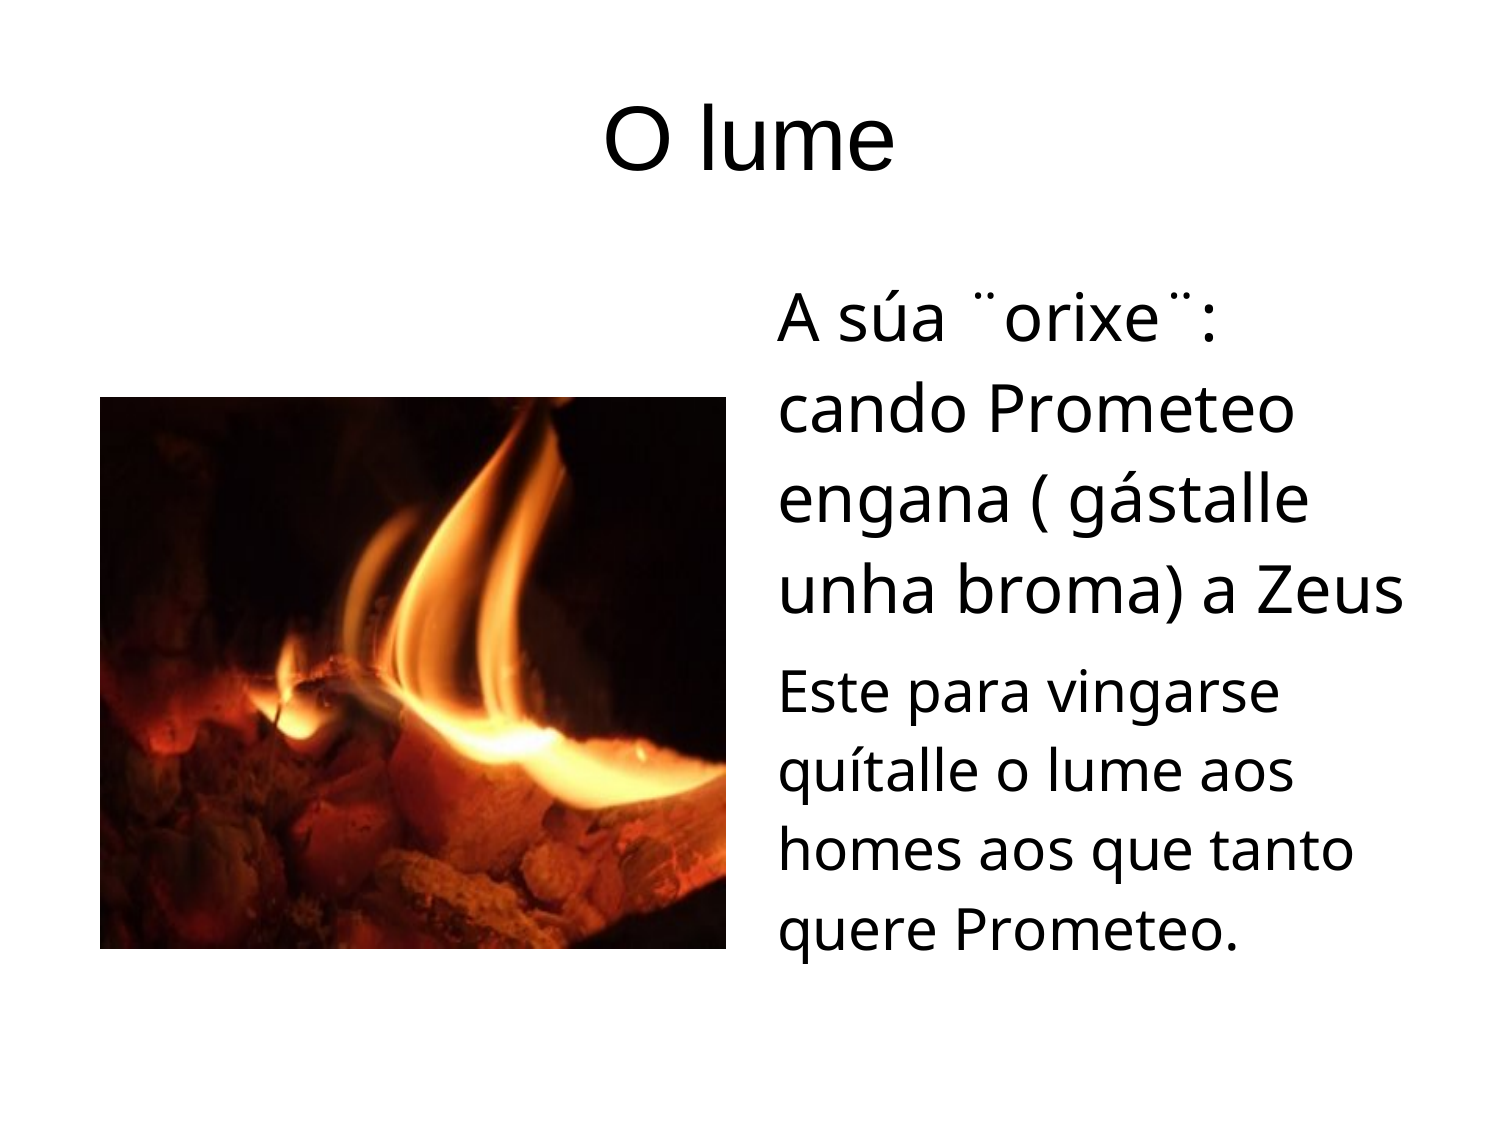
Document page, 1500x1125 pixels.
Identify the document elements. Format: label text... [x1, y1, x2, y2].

list A súa ¨orixe¨: cando Prometeo engana ( gástalle unha broma) a Zeus Este para vingarse quítalle o lume aos homes aos que tanto quere Prometeo. [762, 262, 1426, 1006]
picture [100, 397, 726, 949]
title O lume [75, 45, 1426, 233]
